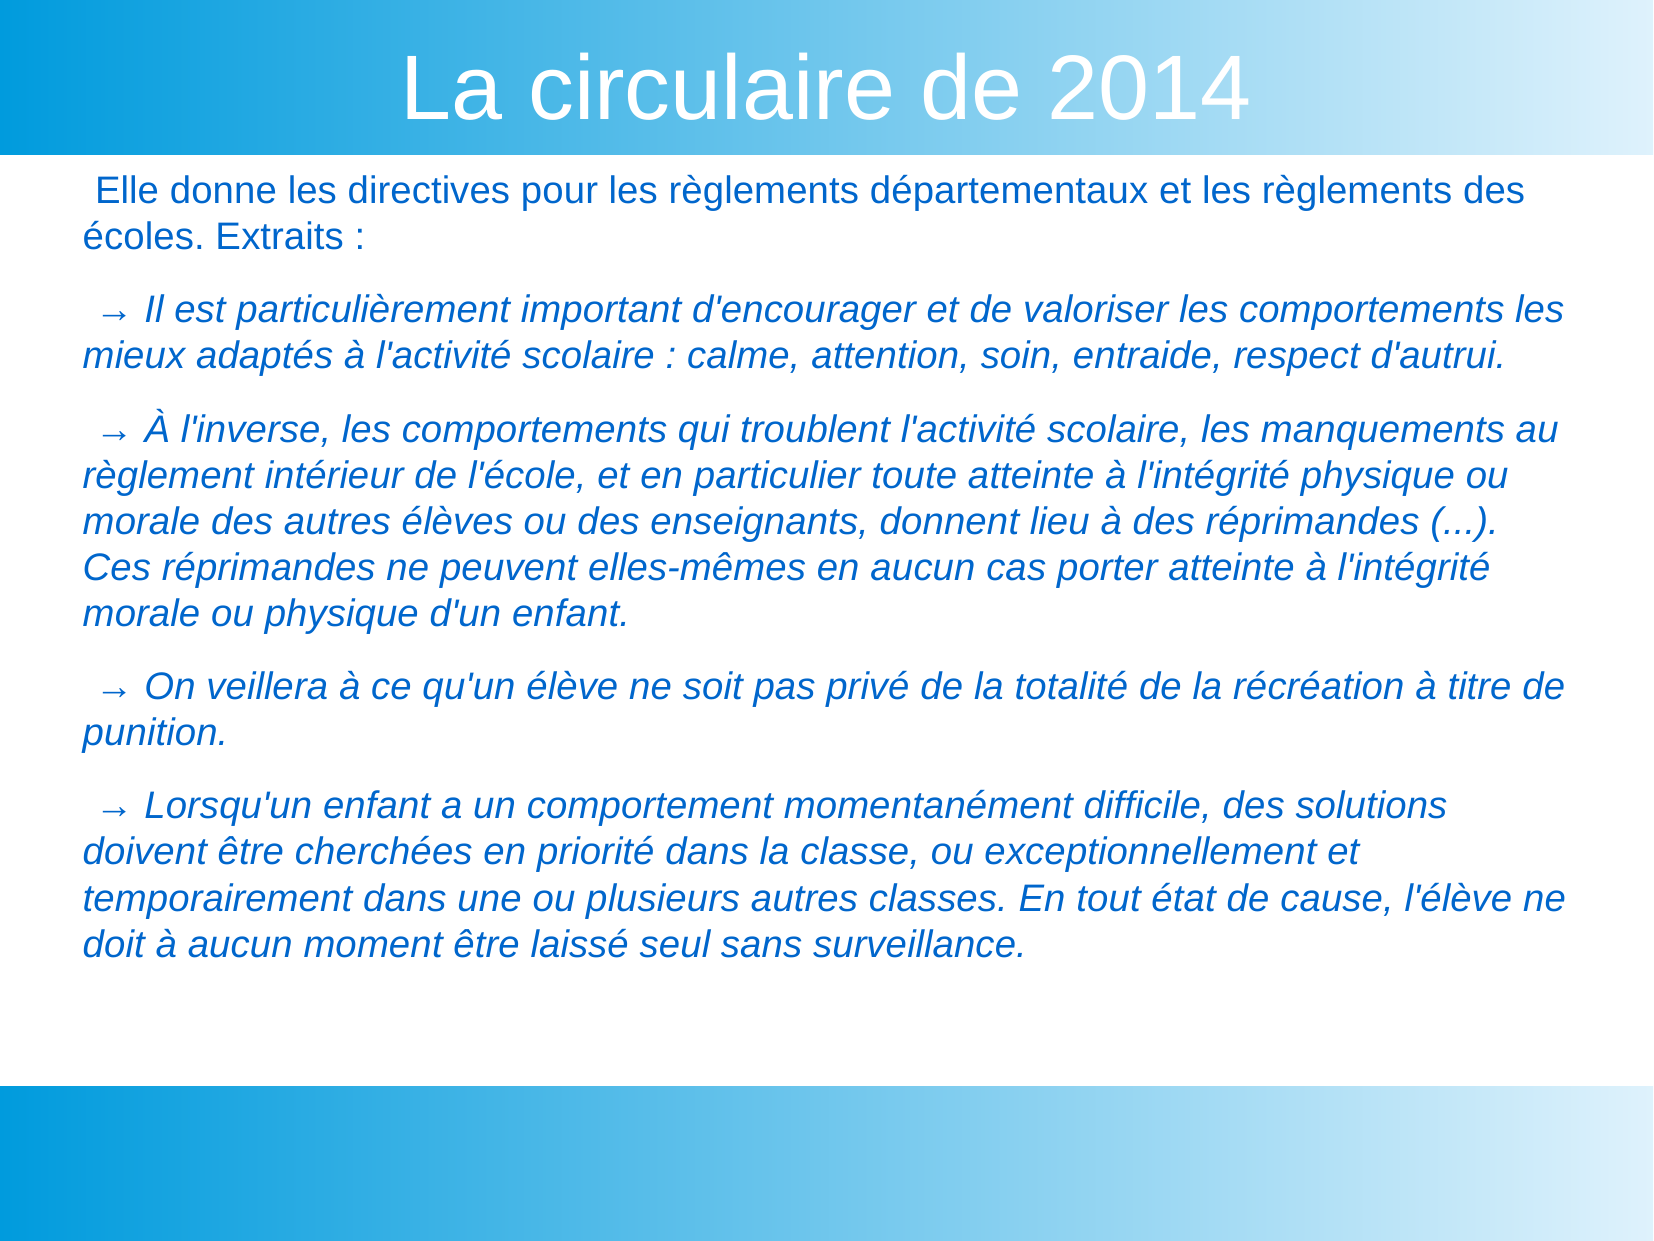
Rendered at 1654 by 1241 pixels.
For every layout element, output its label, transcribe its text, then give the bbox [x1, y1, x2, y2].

list Elle donne les directives pour les règlements départementaux et les règlements des écoles. Extraits : → Il est particulièrement important d'encourager et de valoriser les comportements les mieux adaptés à l'activité scolaire : calme, attention, soin, entraide, respect d'autrui. → À l'inverse, les comportements qui troublent l'activité scolaire, les manquements au règlement intérieur de l'école, et en particulier toute atteinte à l'intégrité physique ou morale des autres élèves ou des enseignants, donnent lieu à des réprimandes (...). Ces réprimandes ne peuvent elles-mêmes en aucun cas porter atteinte à l'intégrité morale ou physique d'un enfant. → On veillera à ce qu'un élève ne soit pas privé de la totalité de la récréation à titre de punition. → Lorsqu'un enfant a un comportement momentanément difficile, des solutions doivent être cherchées en priorité dans la classe, ou exceptionnellement et temporairement dans une ou plusieurs autres classes. En tout état de cause, l'élève ne doit à aucun moment être laissé seul sans surveillance. [82, 165, 1571, 974]
title La circulaire de 2014 [82, 11, 1571, 155]
